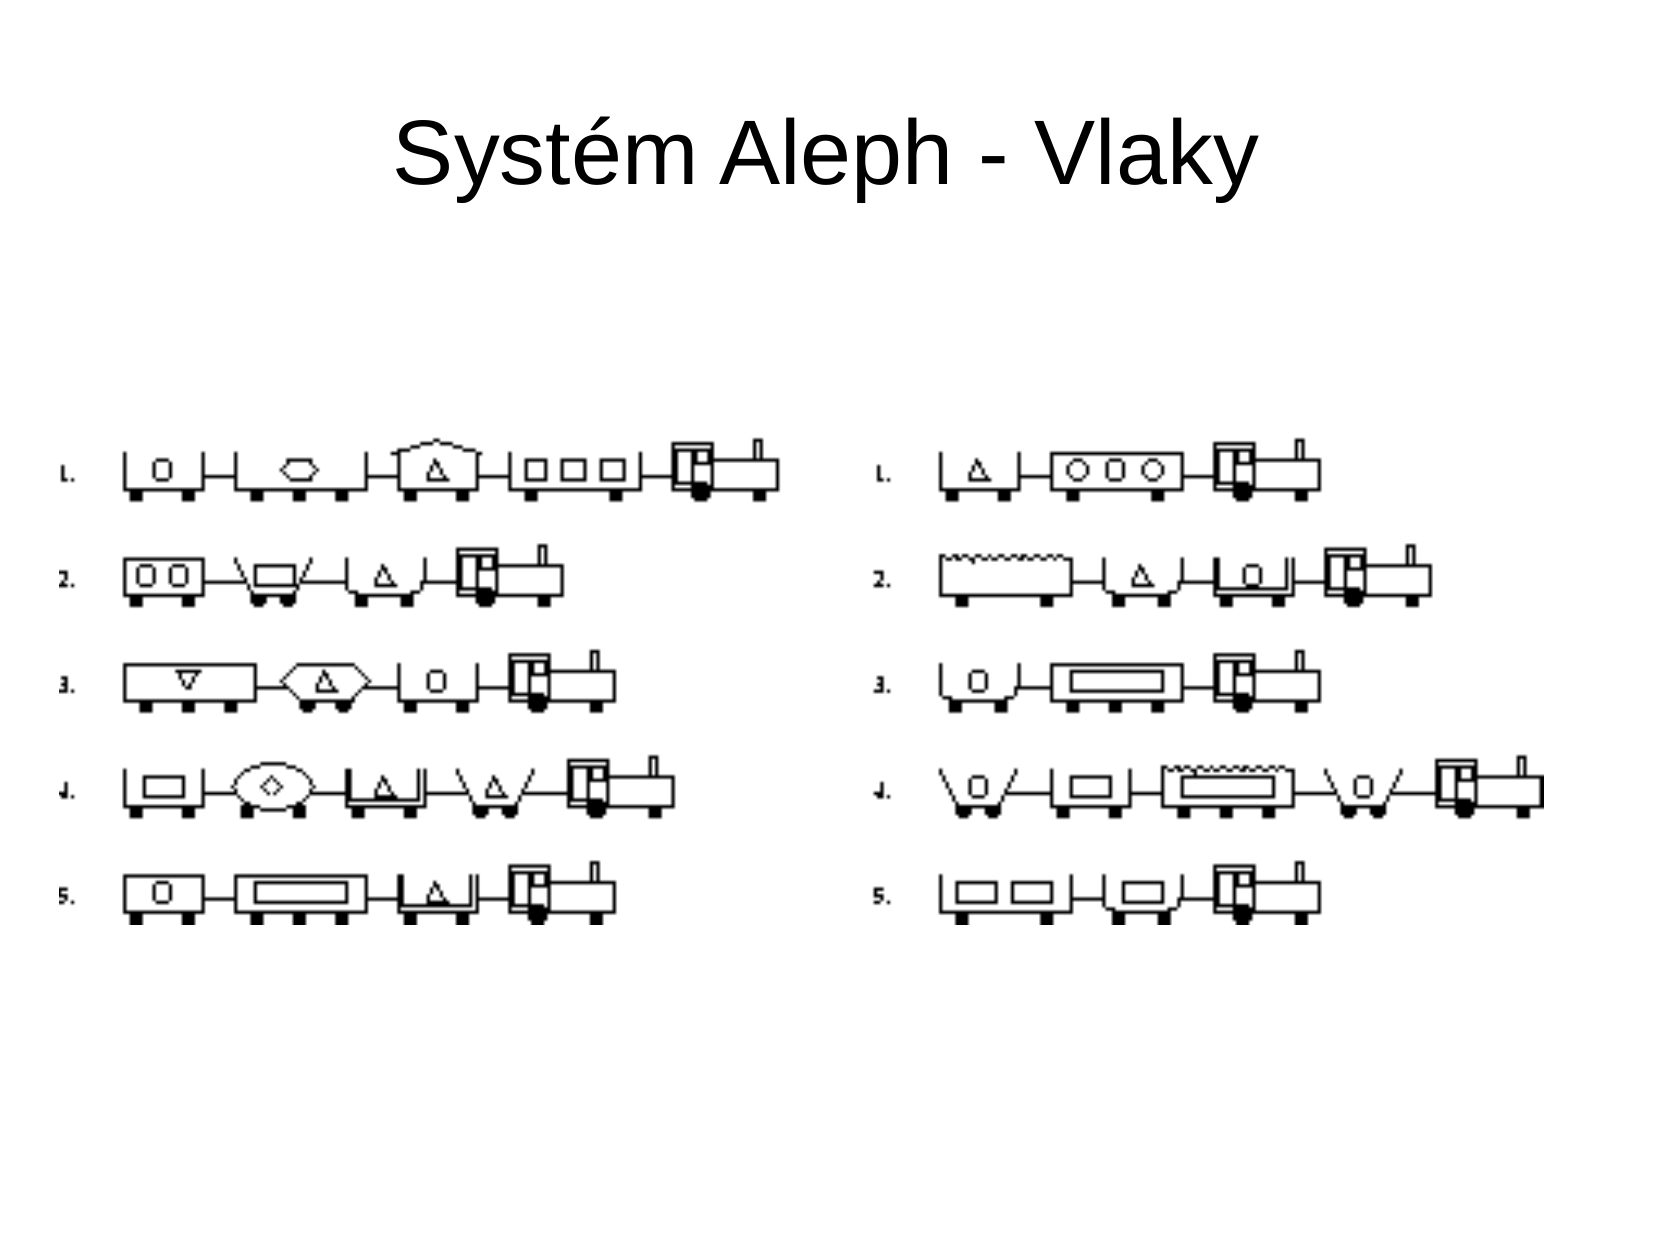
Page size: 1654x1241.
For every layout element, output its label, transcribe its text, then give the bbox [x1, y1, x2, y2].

title Systém Aleph - Vlaky [82, 56, 1571, 250]
picture [59, 354, 1544, 925]
